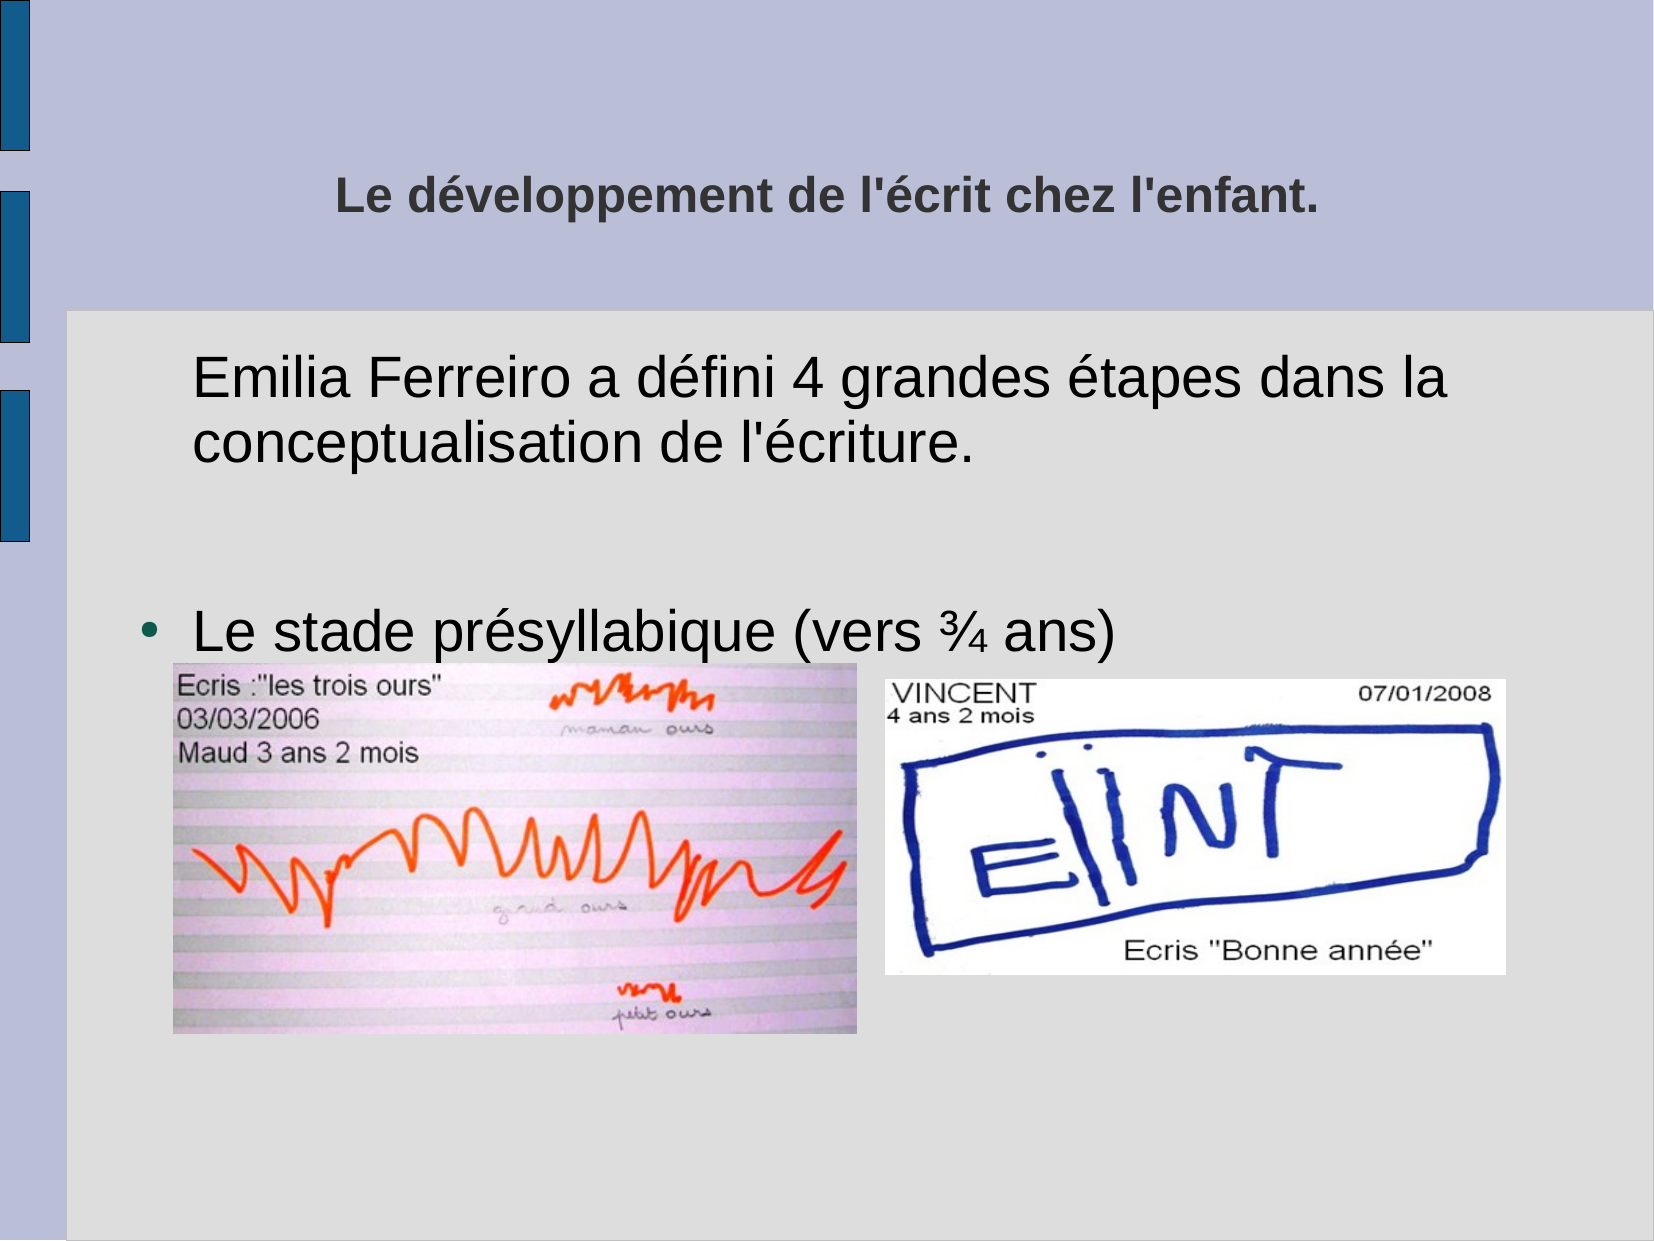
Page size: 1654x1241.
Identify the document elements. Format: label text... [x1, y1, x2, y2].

picture [173, 663, 857, 1034]
list Emilia Ferreiro a défini 4 grandes étapes dans la conceptualisation de l'écriture. Le stade présyllabique (vers ¾ ans) [121, 344, 1534, 1127]
title Le développement de l'écrit chez l'enfant. [121, 91, 1534, 299]
picture [885, 679, 1506, 975]
